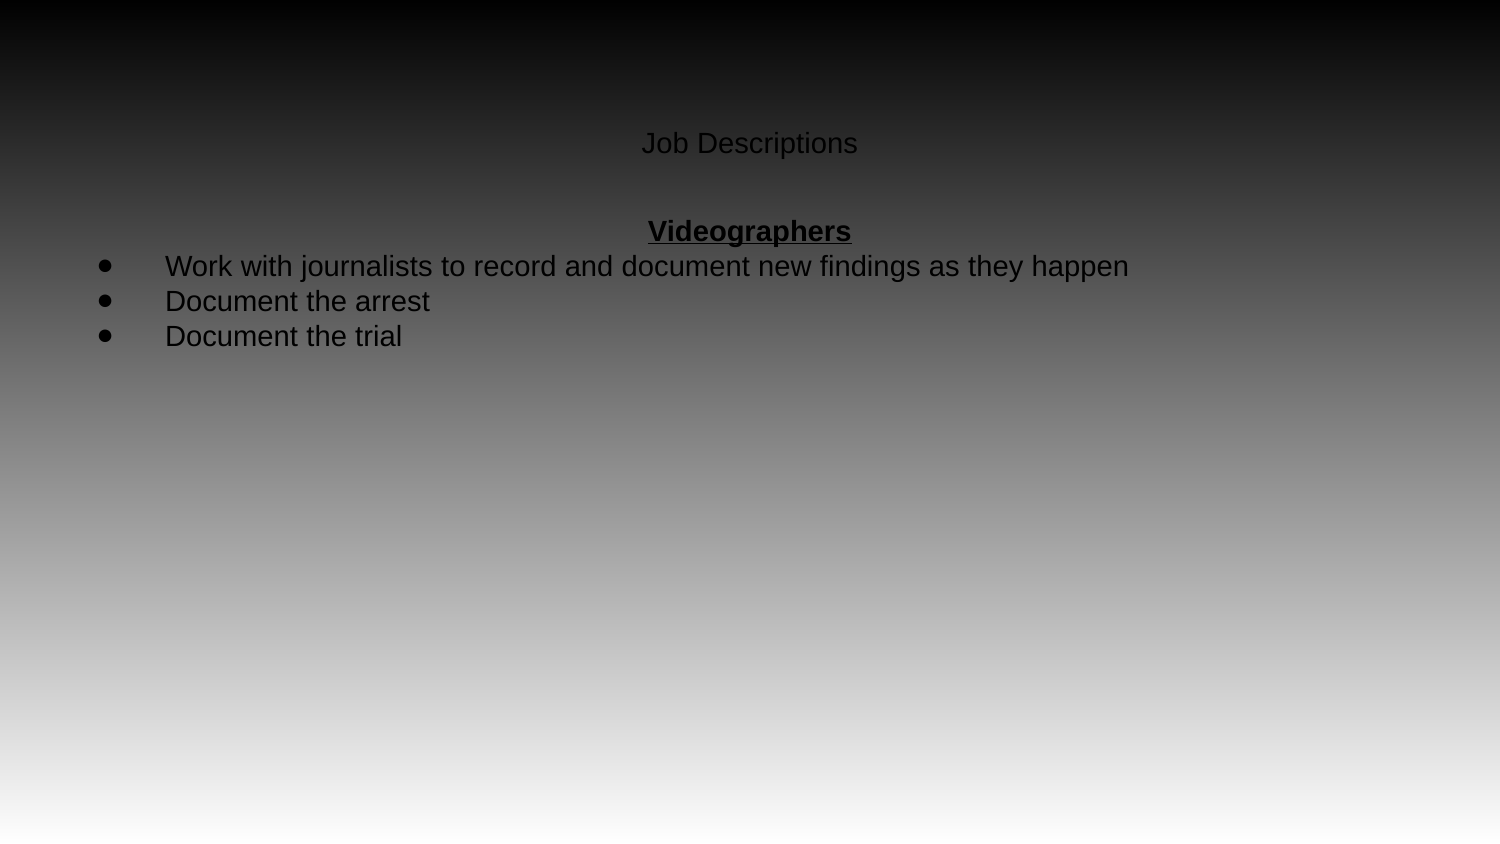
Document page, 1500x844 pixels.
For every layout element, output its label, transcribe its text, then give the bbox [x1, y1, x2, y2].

title Job Descriptions [75, 33, 1425, 175]
list Videographers Work with journalists to record and document new findings as they happen Document the arrest Document the trial [75, 196, 1425, 808]
